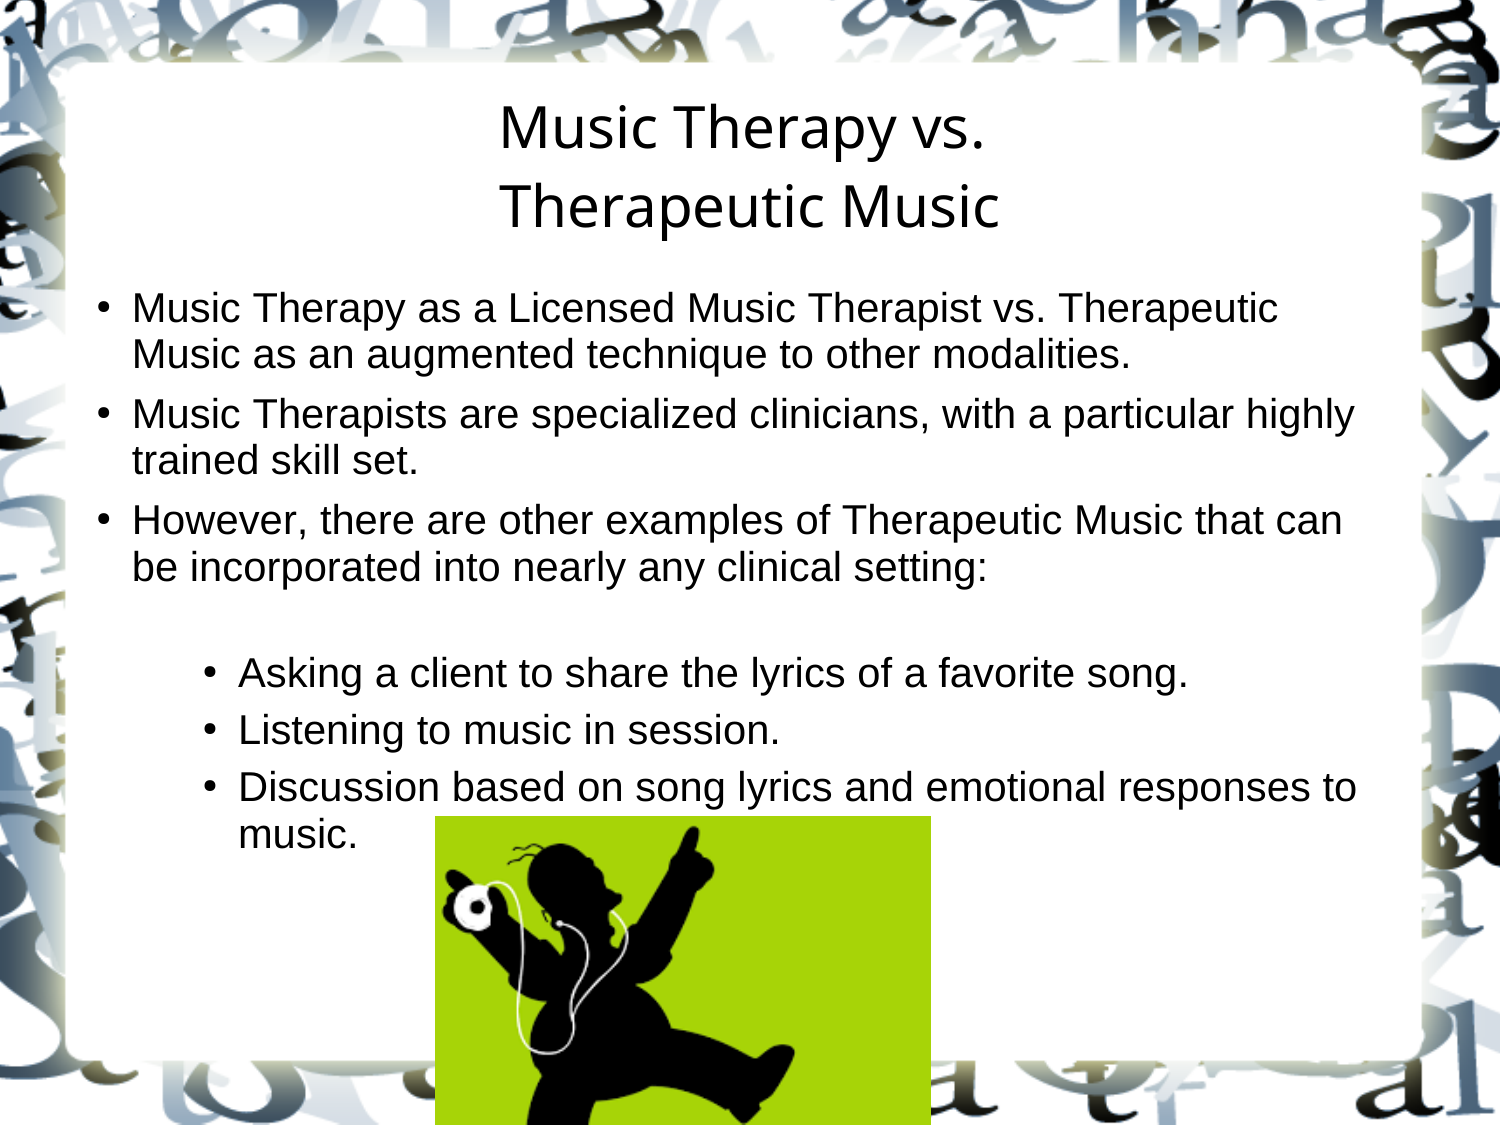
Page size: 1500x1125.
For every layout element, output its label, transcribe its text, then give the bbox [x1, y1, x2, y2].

title Music Therapy vs. Therapeutic Music [75, 71, 1425, 260]
picture [0, 0, 1500, 1125]
list Music Therapy as a Licensed Music Therapist vs. Therapeutic Music as an augmented technique to other modalities. Music Therapists are specialized clinicians, with a particular highly trained skill set. However, there are other examples of Therapeutic Music that can be incorporated into nearly any clinical setting: Asking a client to share the lyrics of a favorite song. Listening to music in session. Discussion based on song lyrics and emotional responses to music. [96, 284, 1388, 932]
